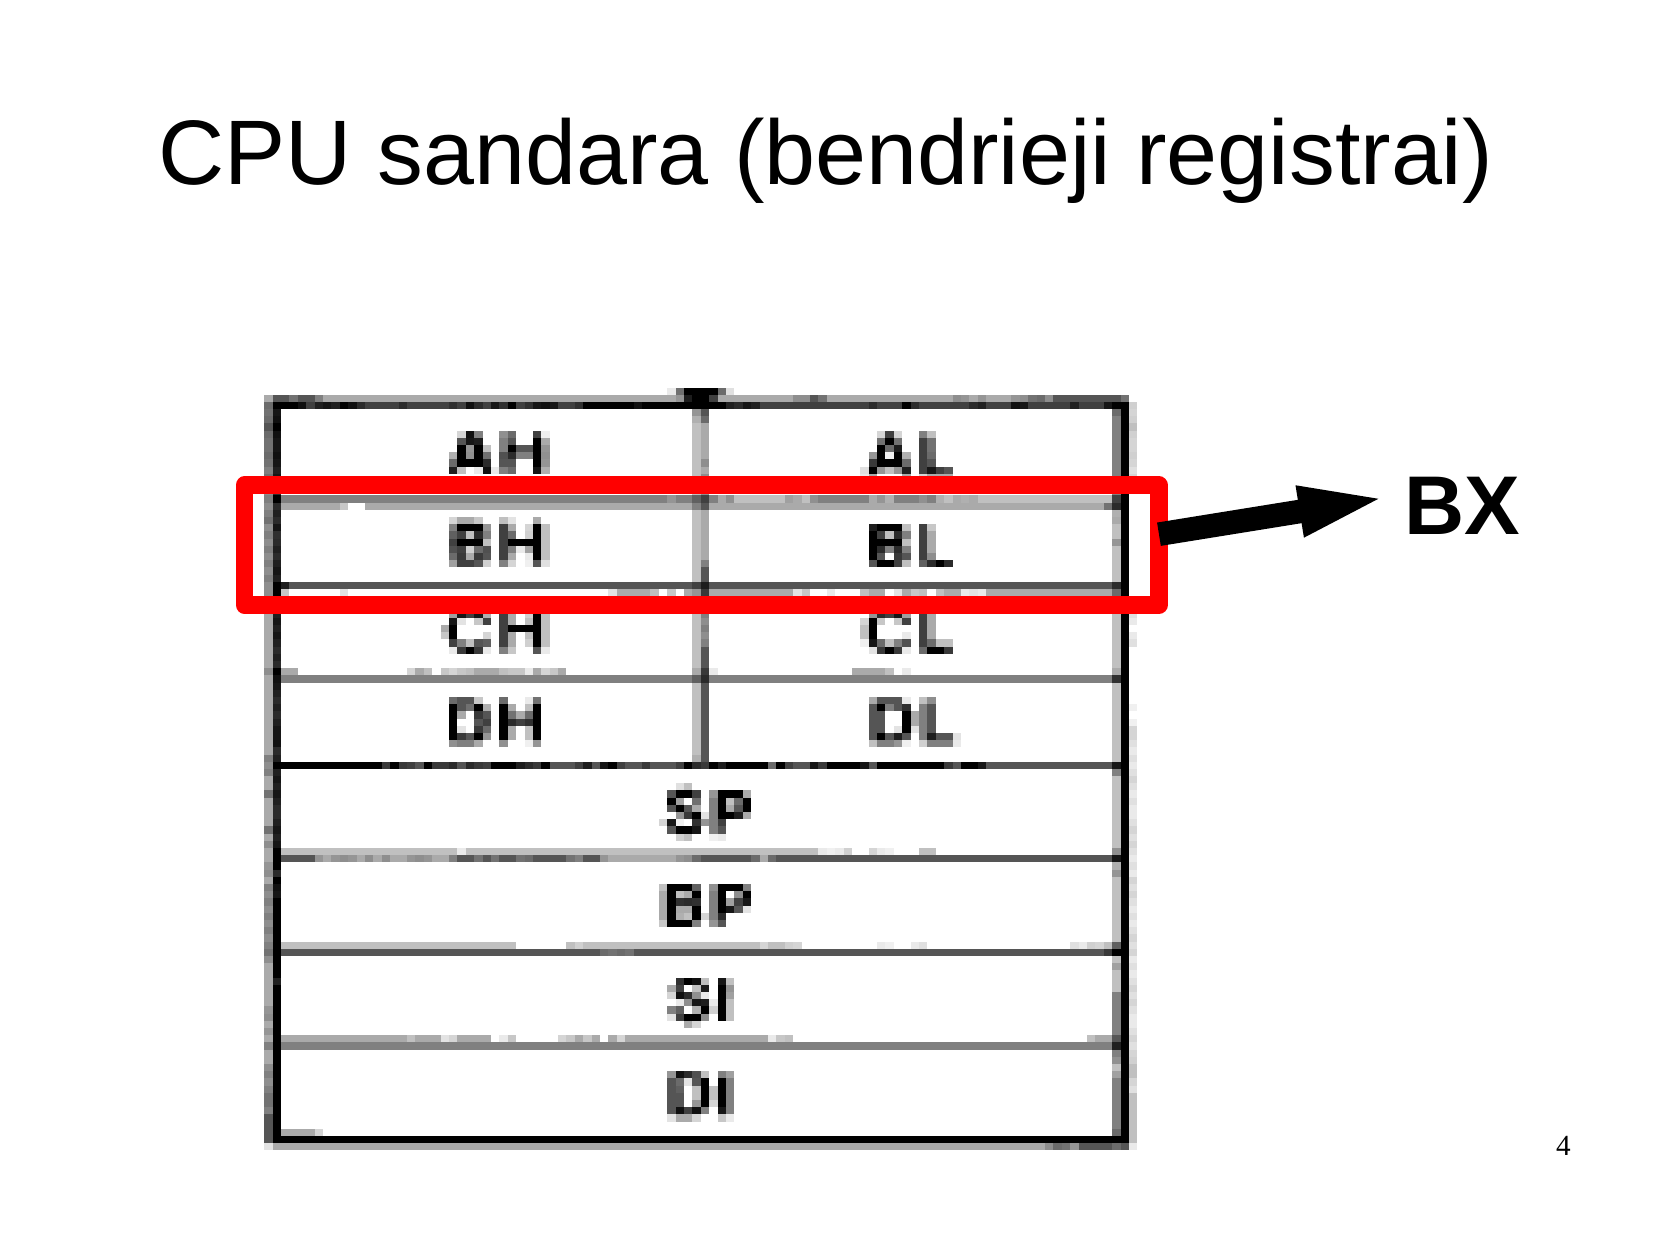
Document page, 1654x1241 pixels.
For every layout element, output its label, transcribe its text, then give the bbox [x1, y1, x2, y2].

text_box BX [1390, 451, 1580, 560]
title CPU sandara (bendrieji registrai) [82, 49, 1571, 257]
picture [253, 494, 1150, 596]
picture [248, 388, 1163, 476]
picture [248, 614, 1163, 1158]
